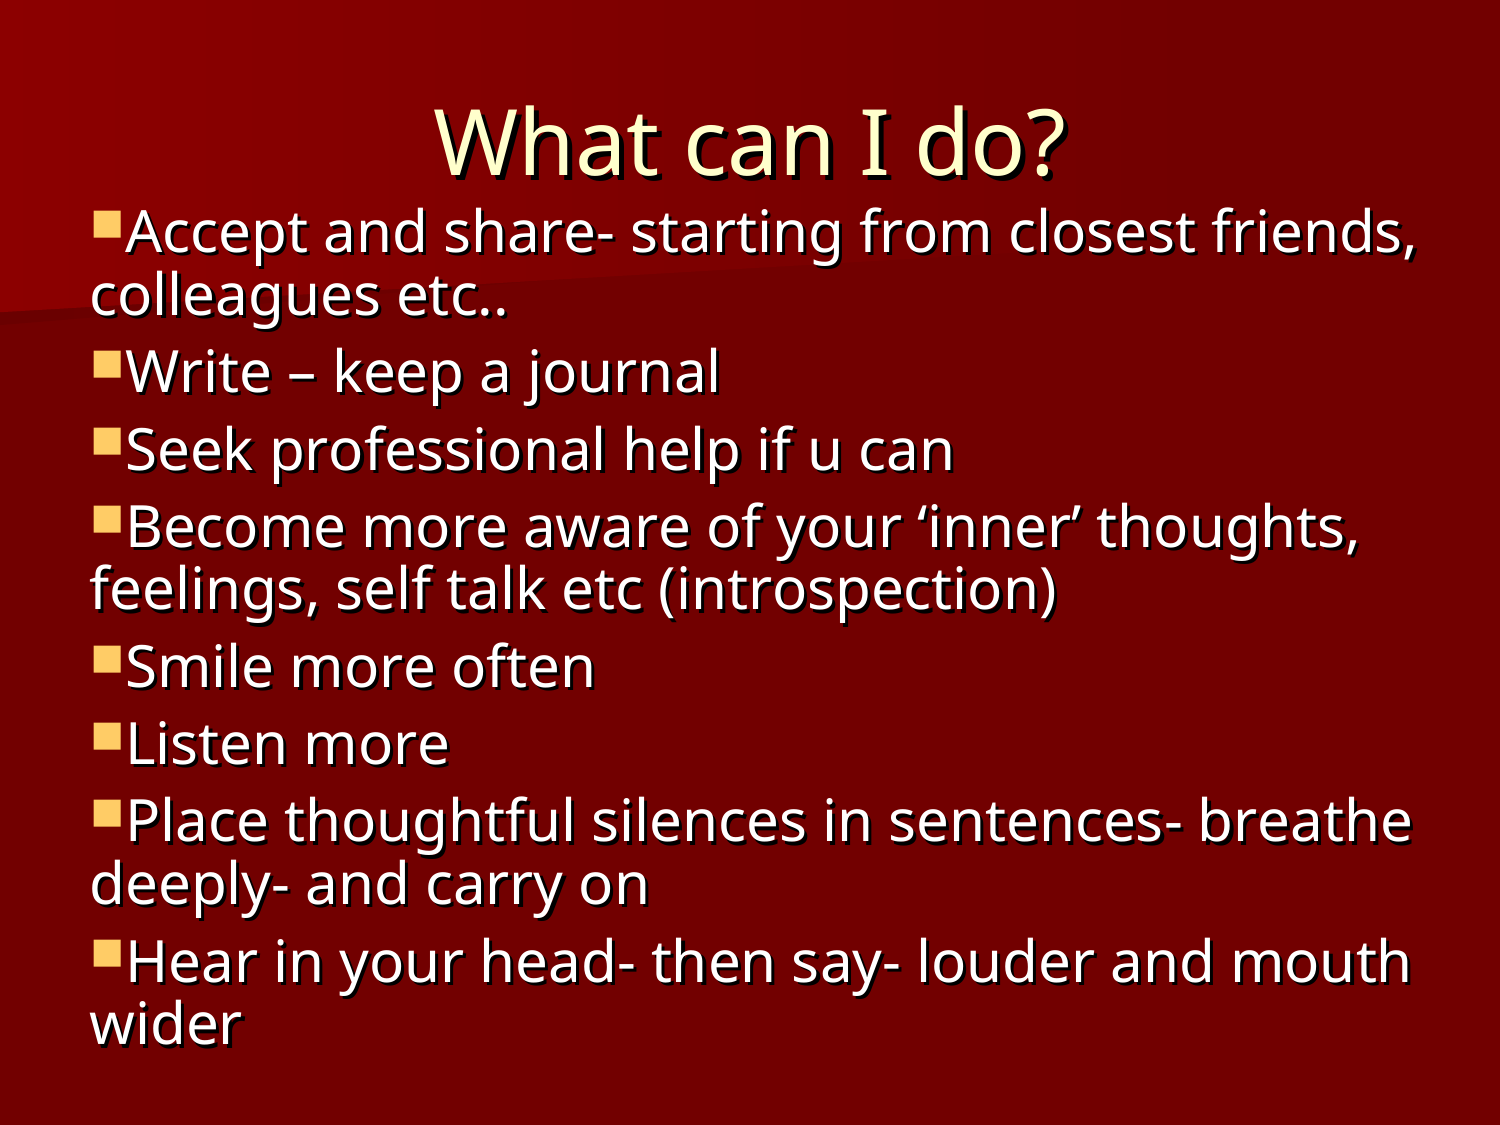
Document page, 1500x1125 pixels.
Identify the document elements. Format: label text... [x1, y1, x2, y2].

list Accept and share- starting from closest friends, colleagues etc.. Write – keep a journal Seek professional help if u can Become more aware of your ‘inner’ thoughts, feelings, self talk etc (introspection)‏ Smile more often Listen more Place thoughtful silences in sentences- breathe deeply- and carry on Hear in your head- then say- louder and mouth wider [75, 194, 1500, 1125]
title What can I do? [75, 75, 1426, 194]
